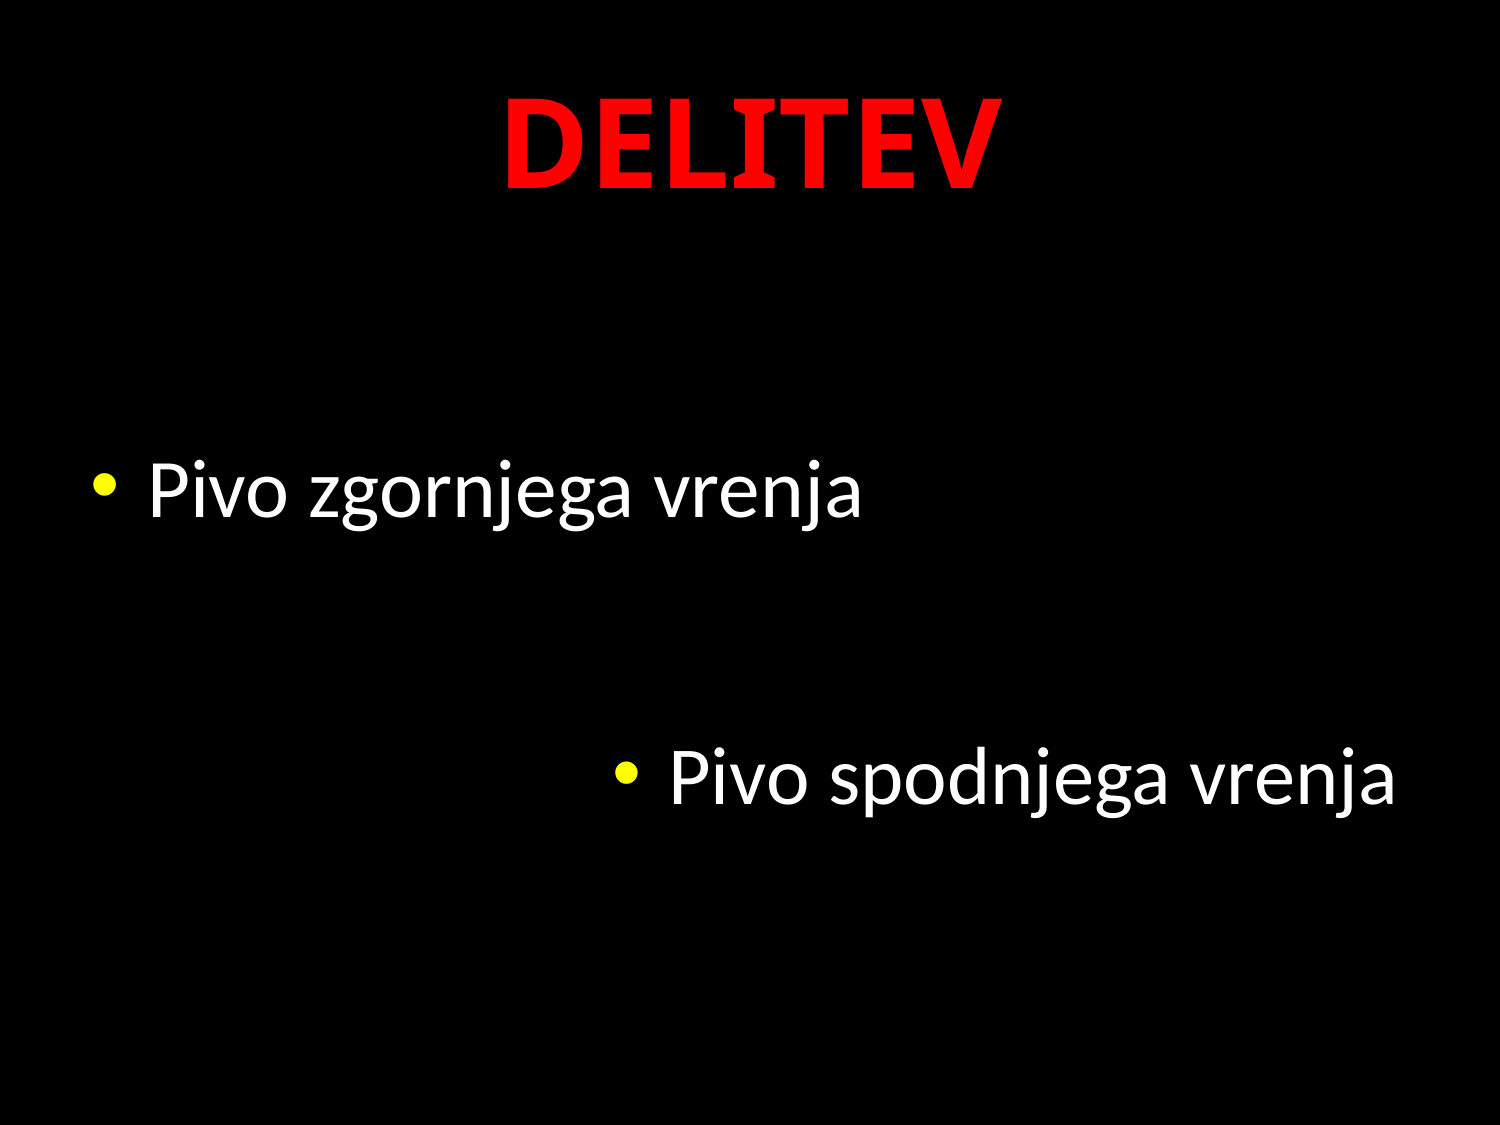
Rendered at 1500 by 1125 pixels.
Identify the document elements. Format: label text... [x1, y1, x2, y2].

list Pivo zgornjega vrenja [75, 426, 938, 563]
list Pivo spodnjega vrenja [597, 714, 1425, 830]
title DELITEV [75, 45, 1425, 233]
